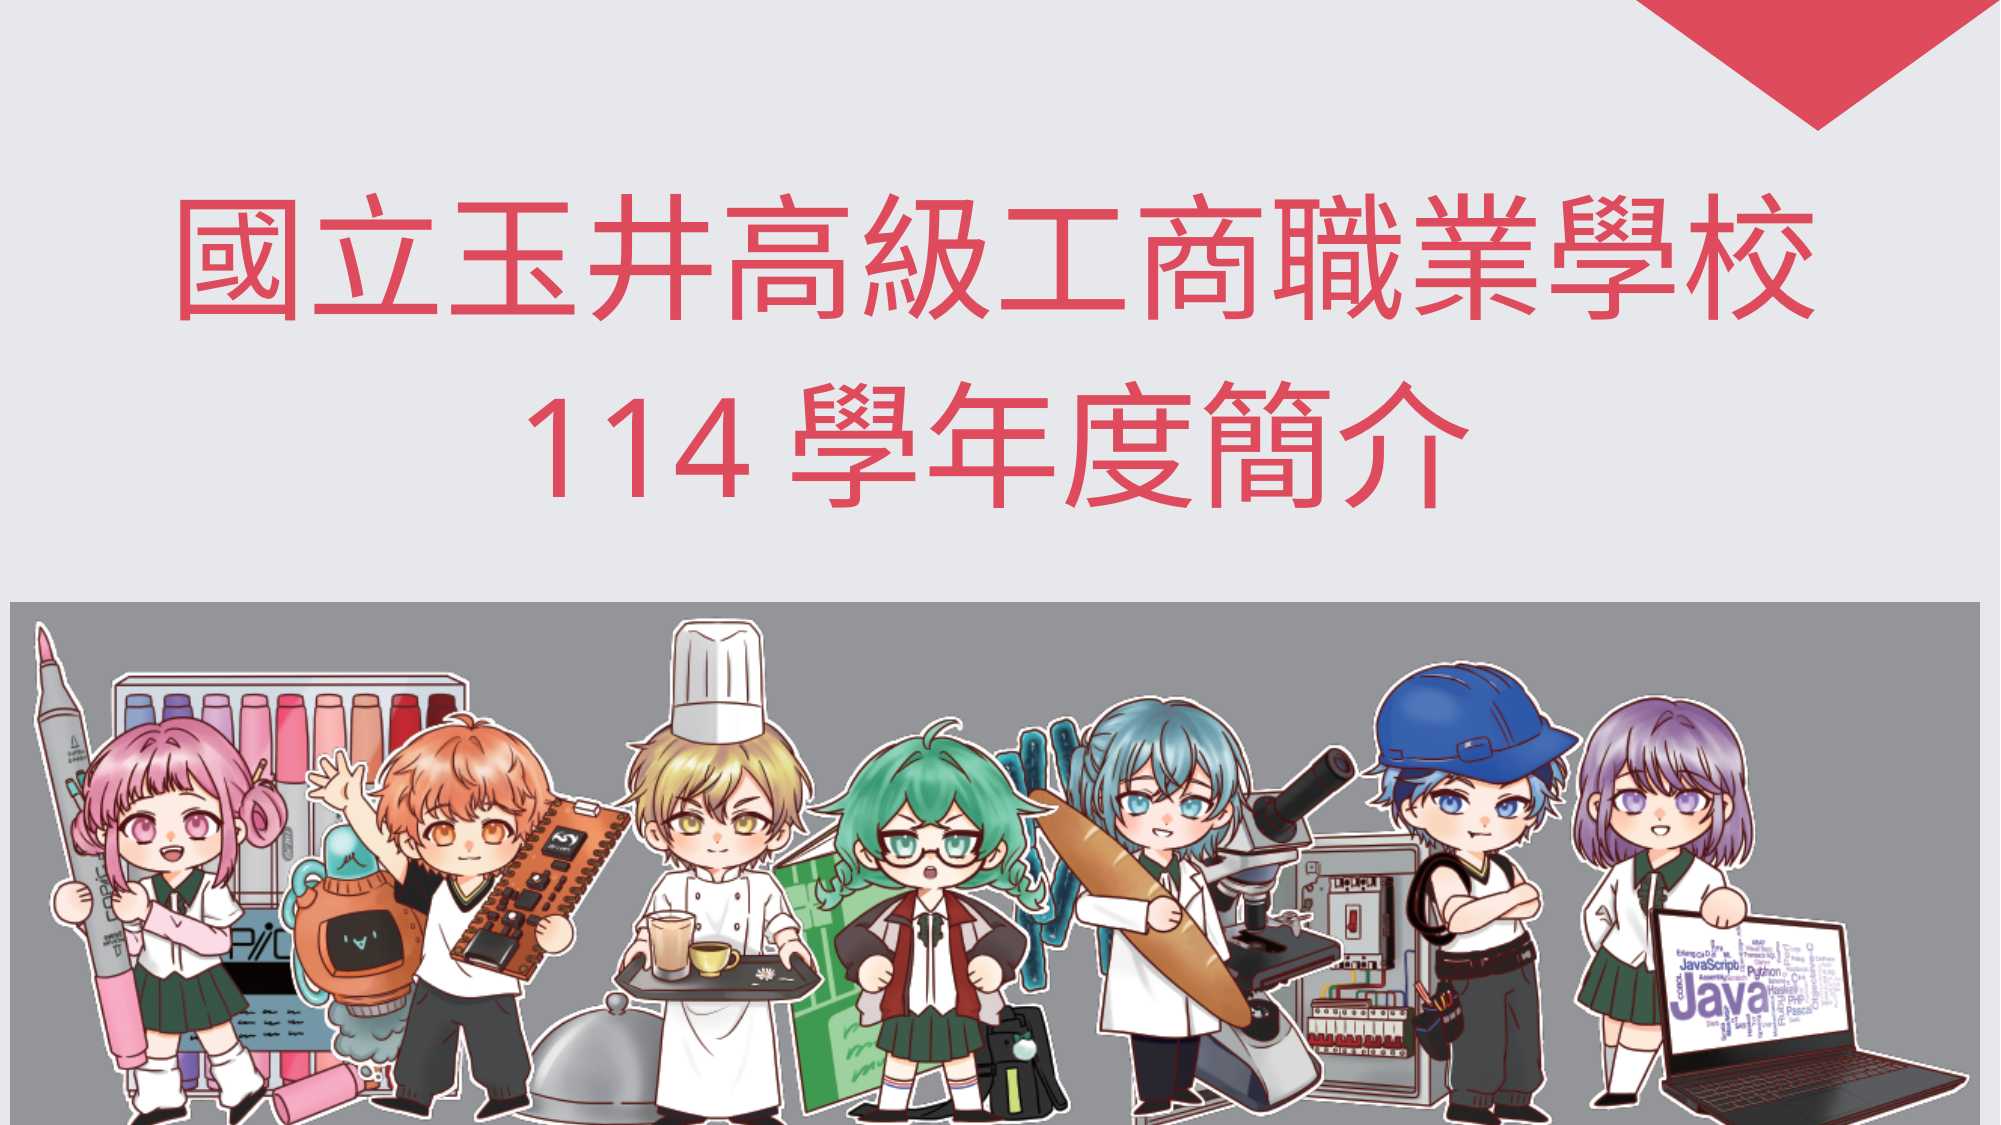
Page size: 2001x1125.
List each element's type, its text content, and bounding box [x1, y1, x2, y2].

picture [10, 602, 1980, 1125]
text_box [1636, 0, 2000, 131]
text_box 國立玉井高級工商職業學校 114學年度簡介 [146, 142, 1844, 533]
